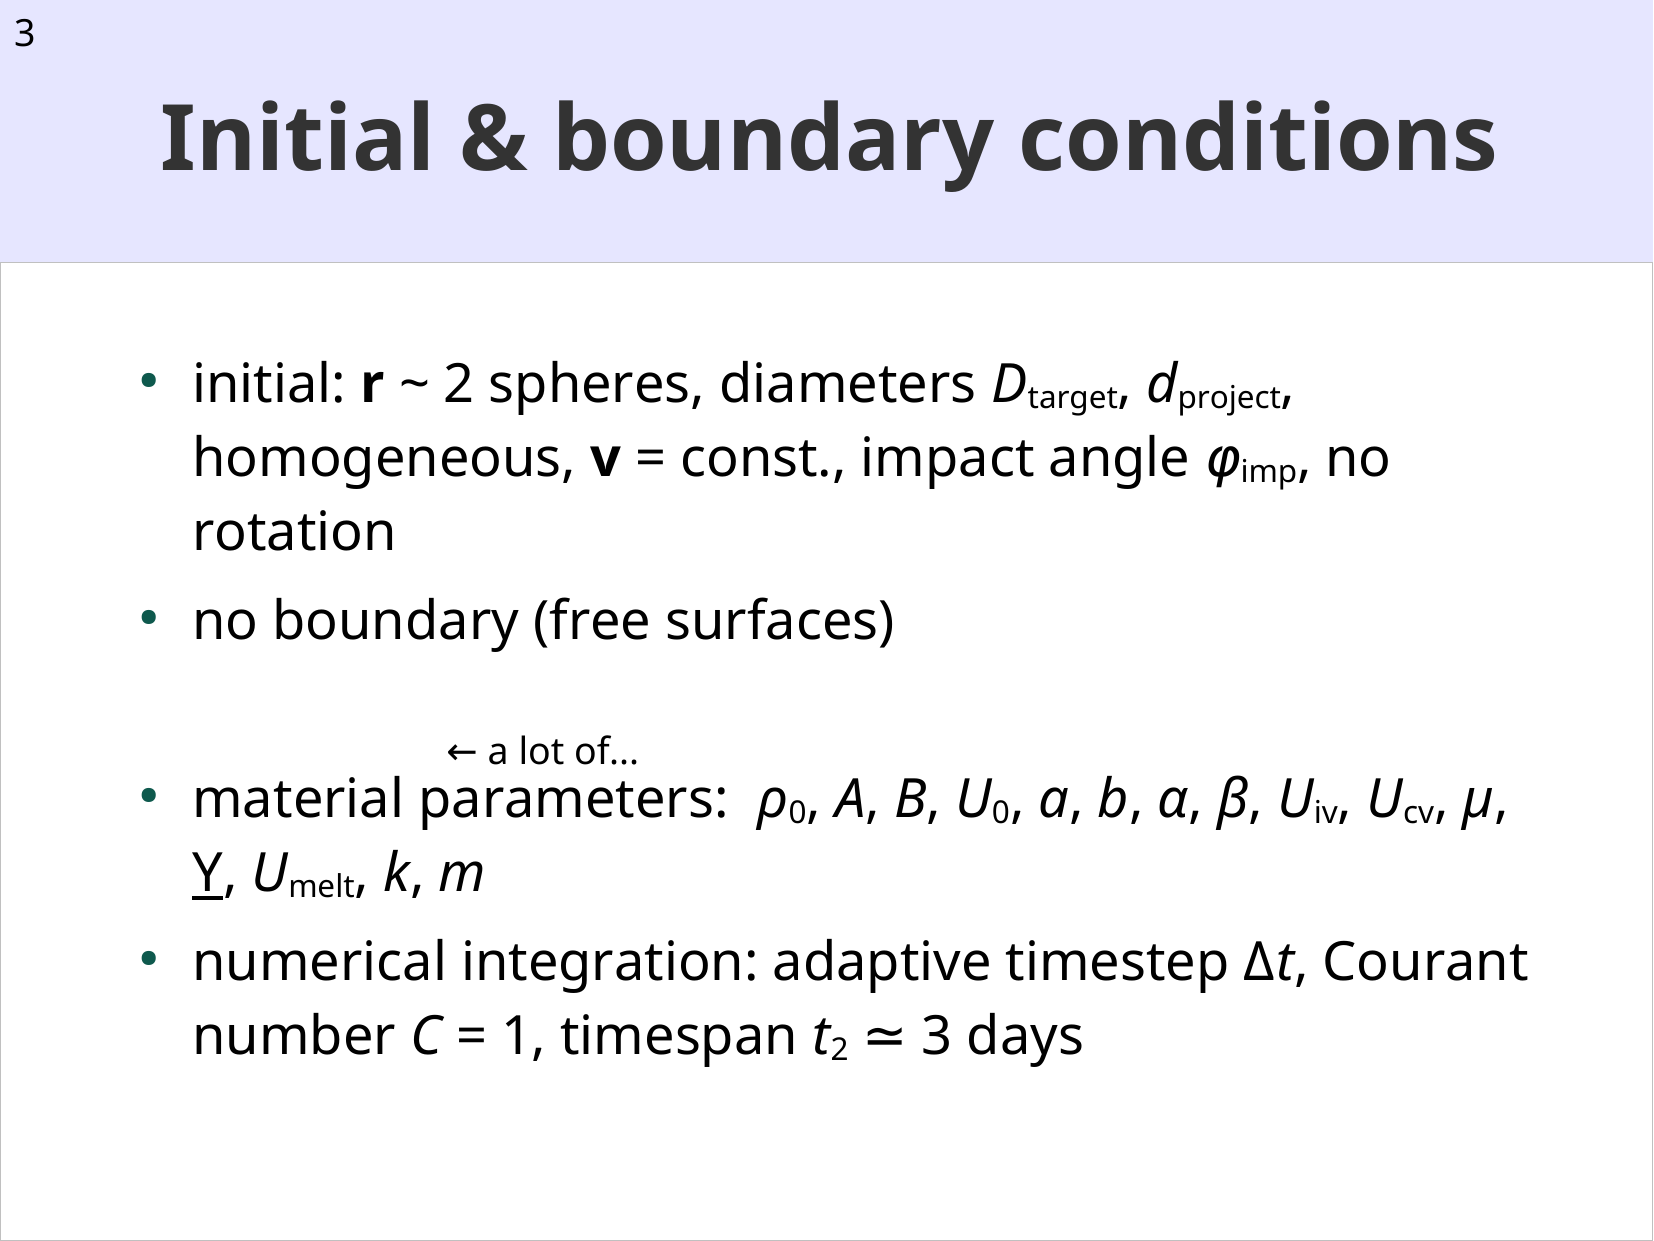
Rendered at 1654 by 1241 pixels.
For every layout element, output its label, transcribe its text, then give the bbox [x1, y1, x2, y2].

text_box ← a lot of... [431, 716, 639, 776]
title Initial & boundary conditions [124, 31, 1536, 239]
list initial: r ~ 2 spheres, diameters Dtarget, dproject, homogeneous, v = const., impact angle φimp, no rotation no boundary (free surfaces) material parameters: ρ0, A, B, U0, a, b, α, β, Uiv, Ucv, µ, Y, Umelt, k, m numerical integration: adaptive timestep Δt, Courant number C = 1, timespan t2 ≃ 3 days [121, 344, 1534, 1065]
text_box 3 [0, 0, 50, 59]
